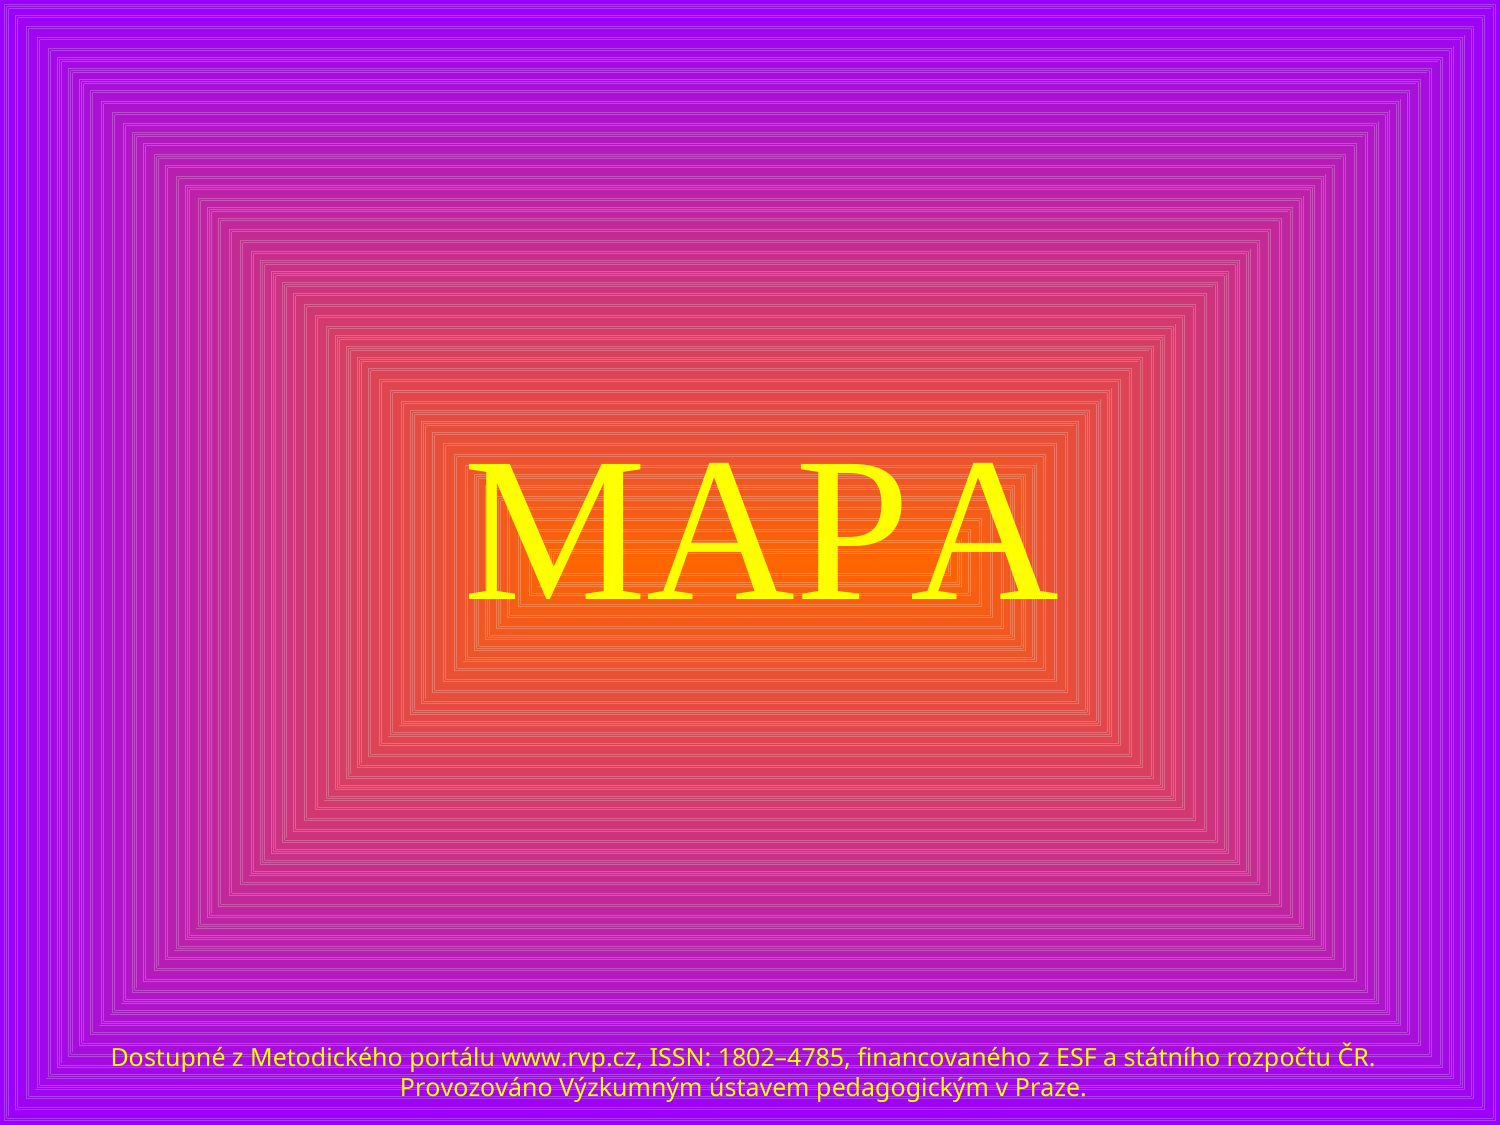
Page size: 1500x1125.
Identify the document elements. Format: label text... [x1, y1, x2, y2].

text_box MAPA [100, 385, 1424, 649]
text_box Dostupné z Metodického portálu www.rvp.cz, ISSN: 1802–4785, financovaného z ESF a státního rozpočtu ČR. Provozováno Výzkumným ústavem pedagogickým v Praze. [35, 1041, 1454, 1102]
